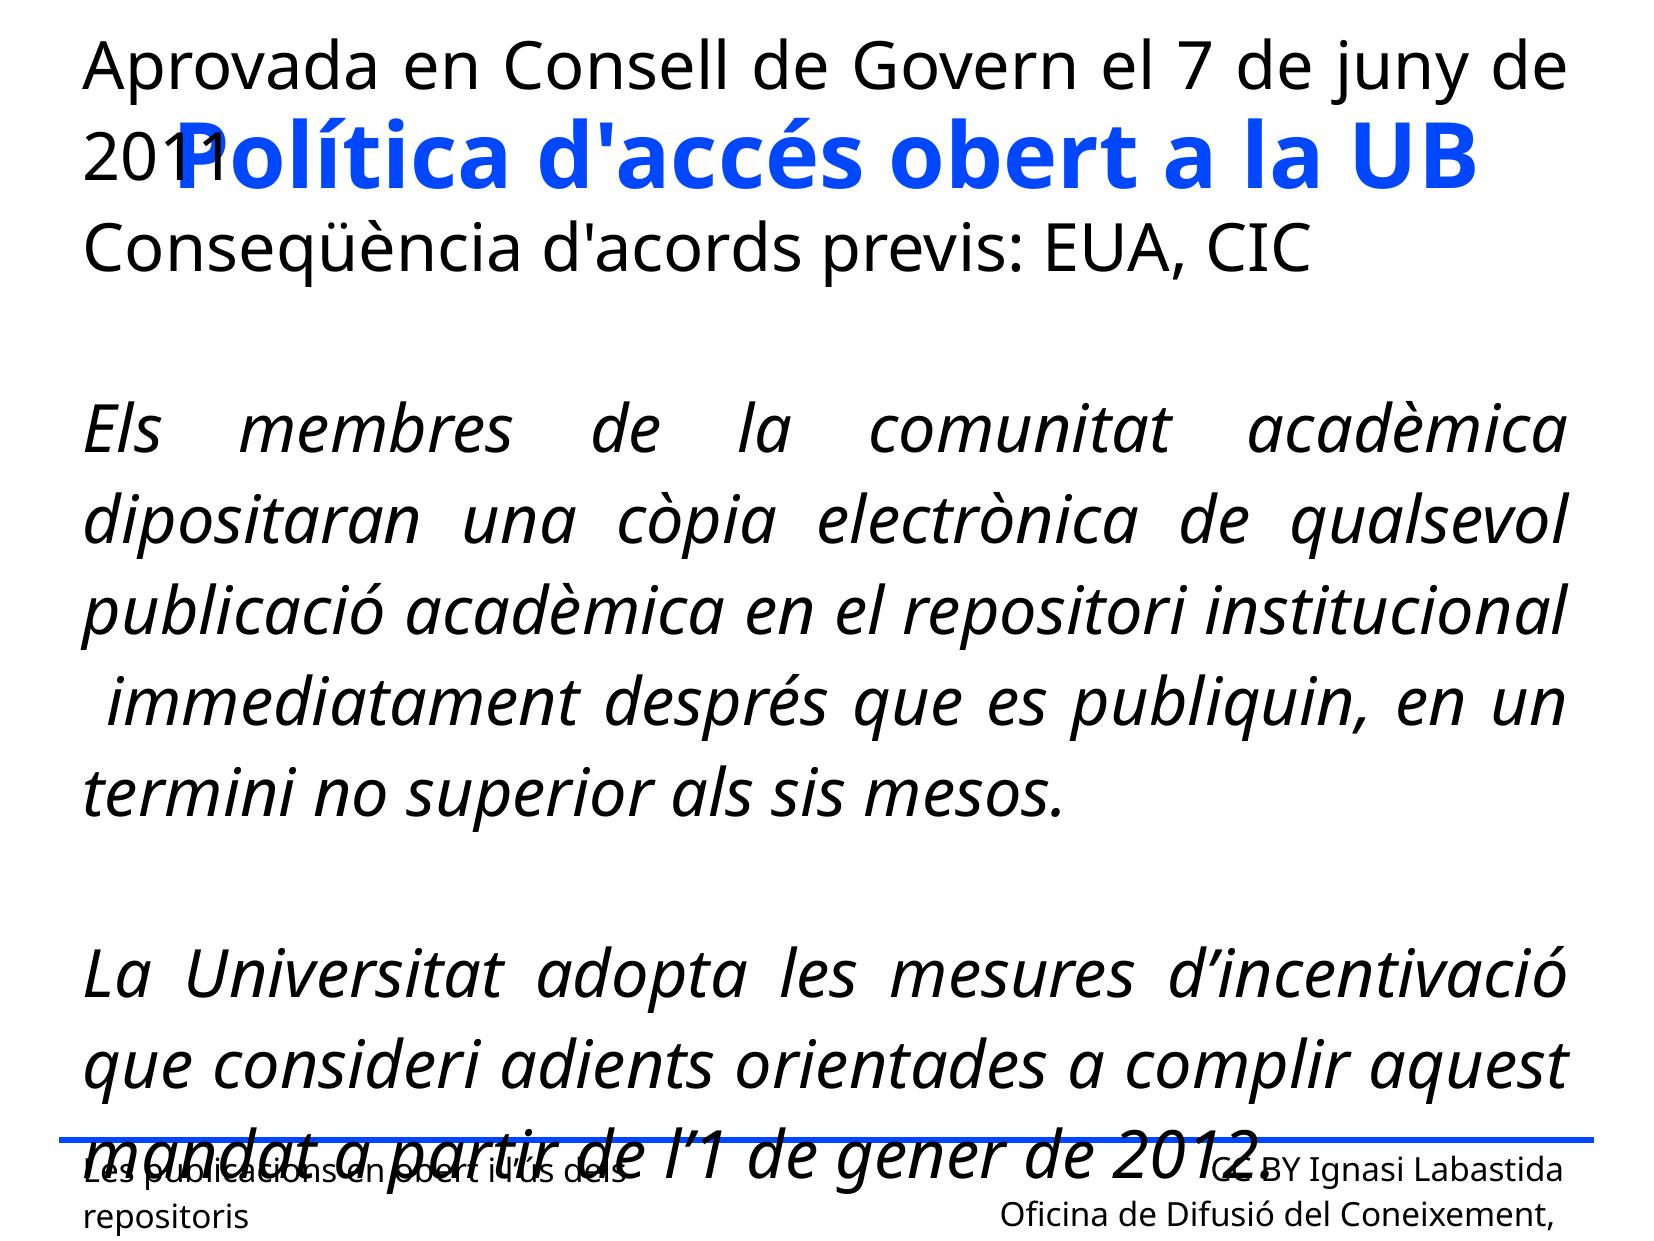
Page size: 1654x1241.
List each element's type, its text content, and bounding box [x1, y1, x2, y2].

title Política d'accés obert a la UB [82, 49, 1571, 257]
subtitle Aprovada en Consell de Govern el 7 de juny de 2011 Conseqüència d'acords previs: EUA, CIC Els membres de la comunitat acadèmica dipositaran una còpia electrònica de qualsevol publicació acadèmica en el repositori institucional immediatament després que es publiquin, en un termini no superior als sis mesos. La Universitat adopta les mesures d’incentivació que consideri adients orientades a complir aquest mandat a partir de l’1 de gener de 2012. http://hdl.handle.net/2445/27709 [82, 288, 1571, 1111]
